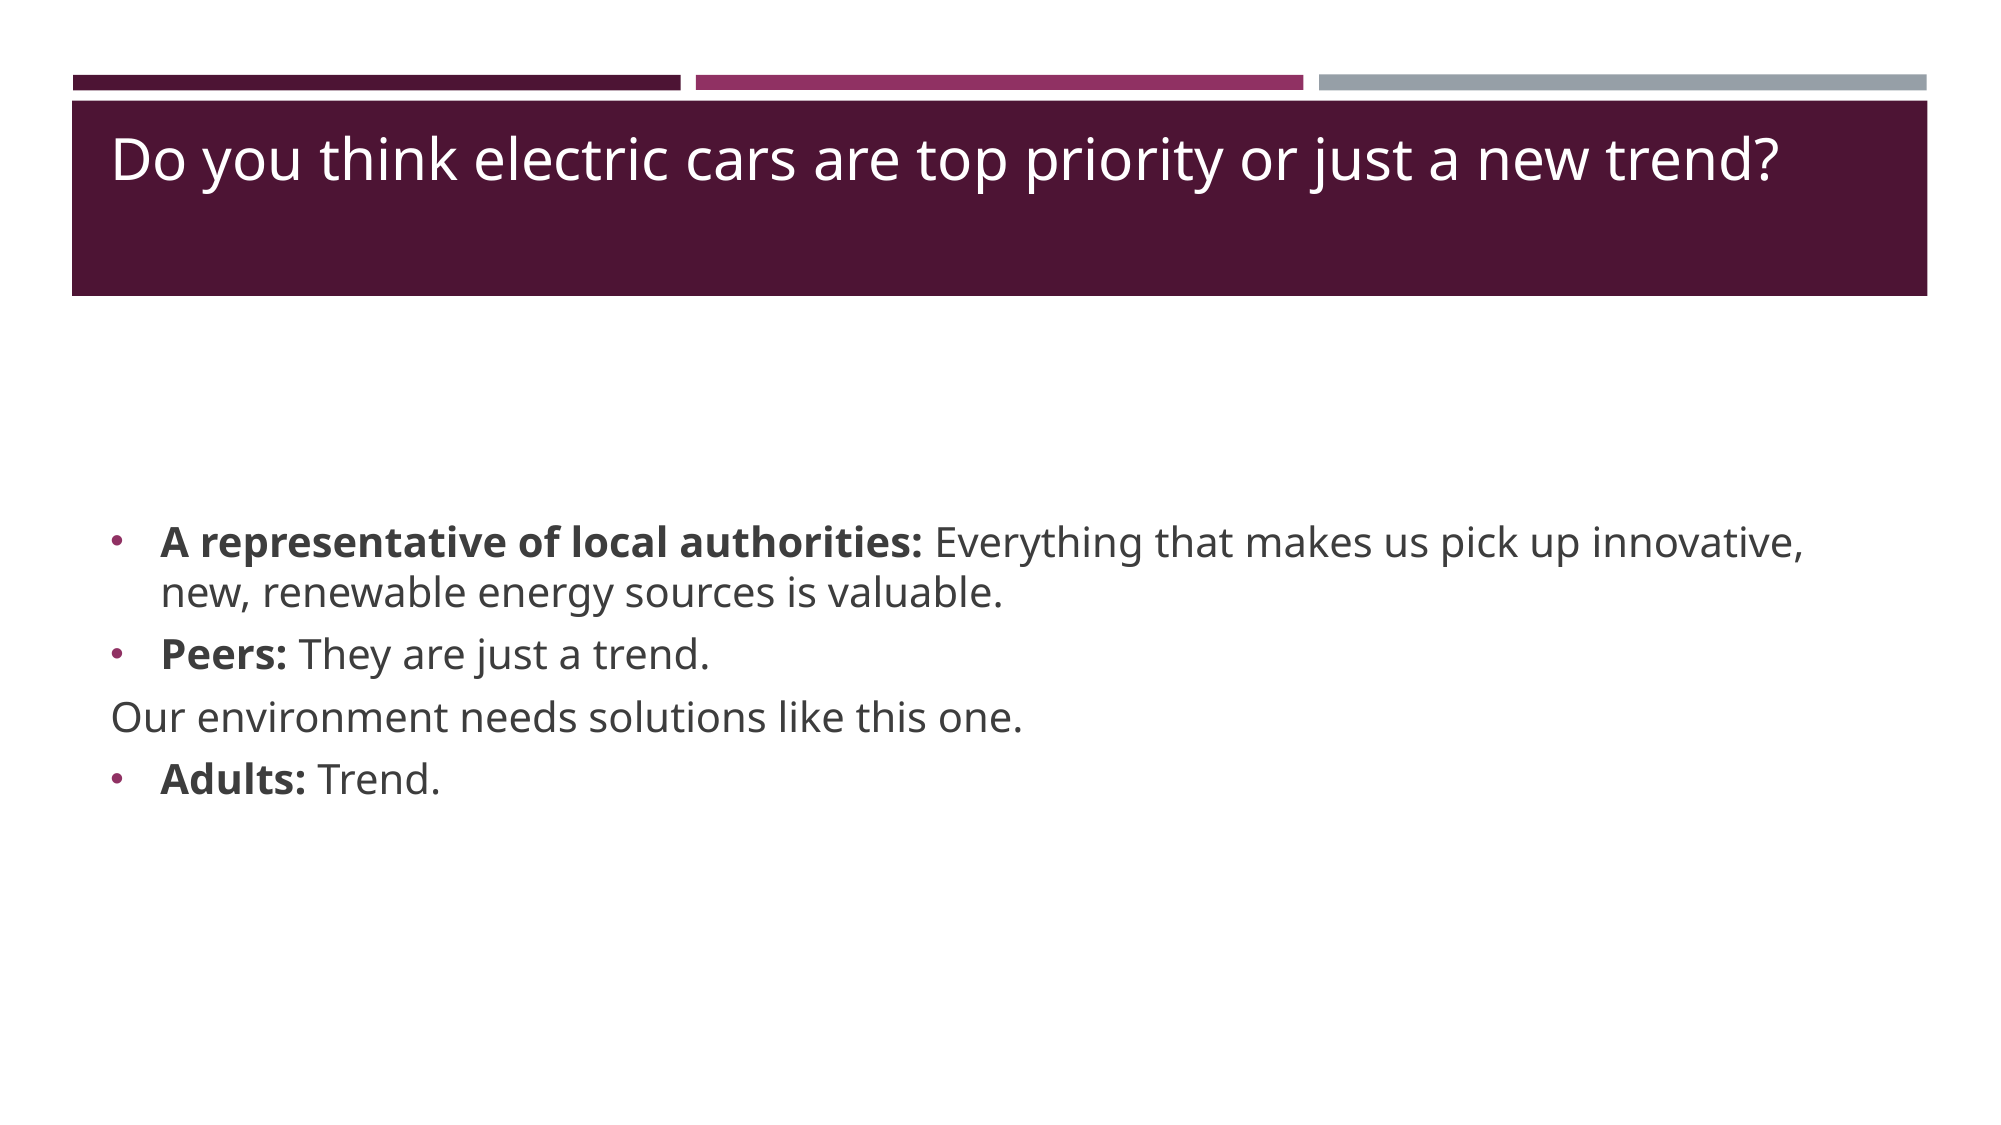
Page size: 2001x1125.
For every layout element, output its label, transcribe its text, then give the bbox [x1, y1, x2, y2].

title Do you think electric cars are top priority or just a new trend? [95, 115, 1905, 282]
list A representative of local authorities: Everything that makes us pick up innovative, new, renewable energy sources is valuable. Peers: They are just a trend. Our environment needs solutions like this one. Adults: Trend. [95, 357, 1905, 962]
